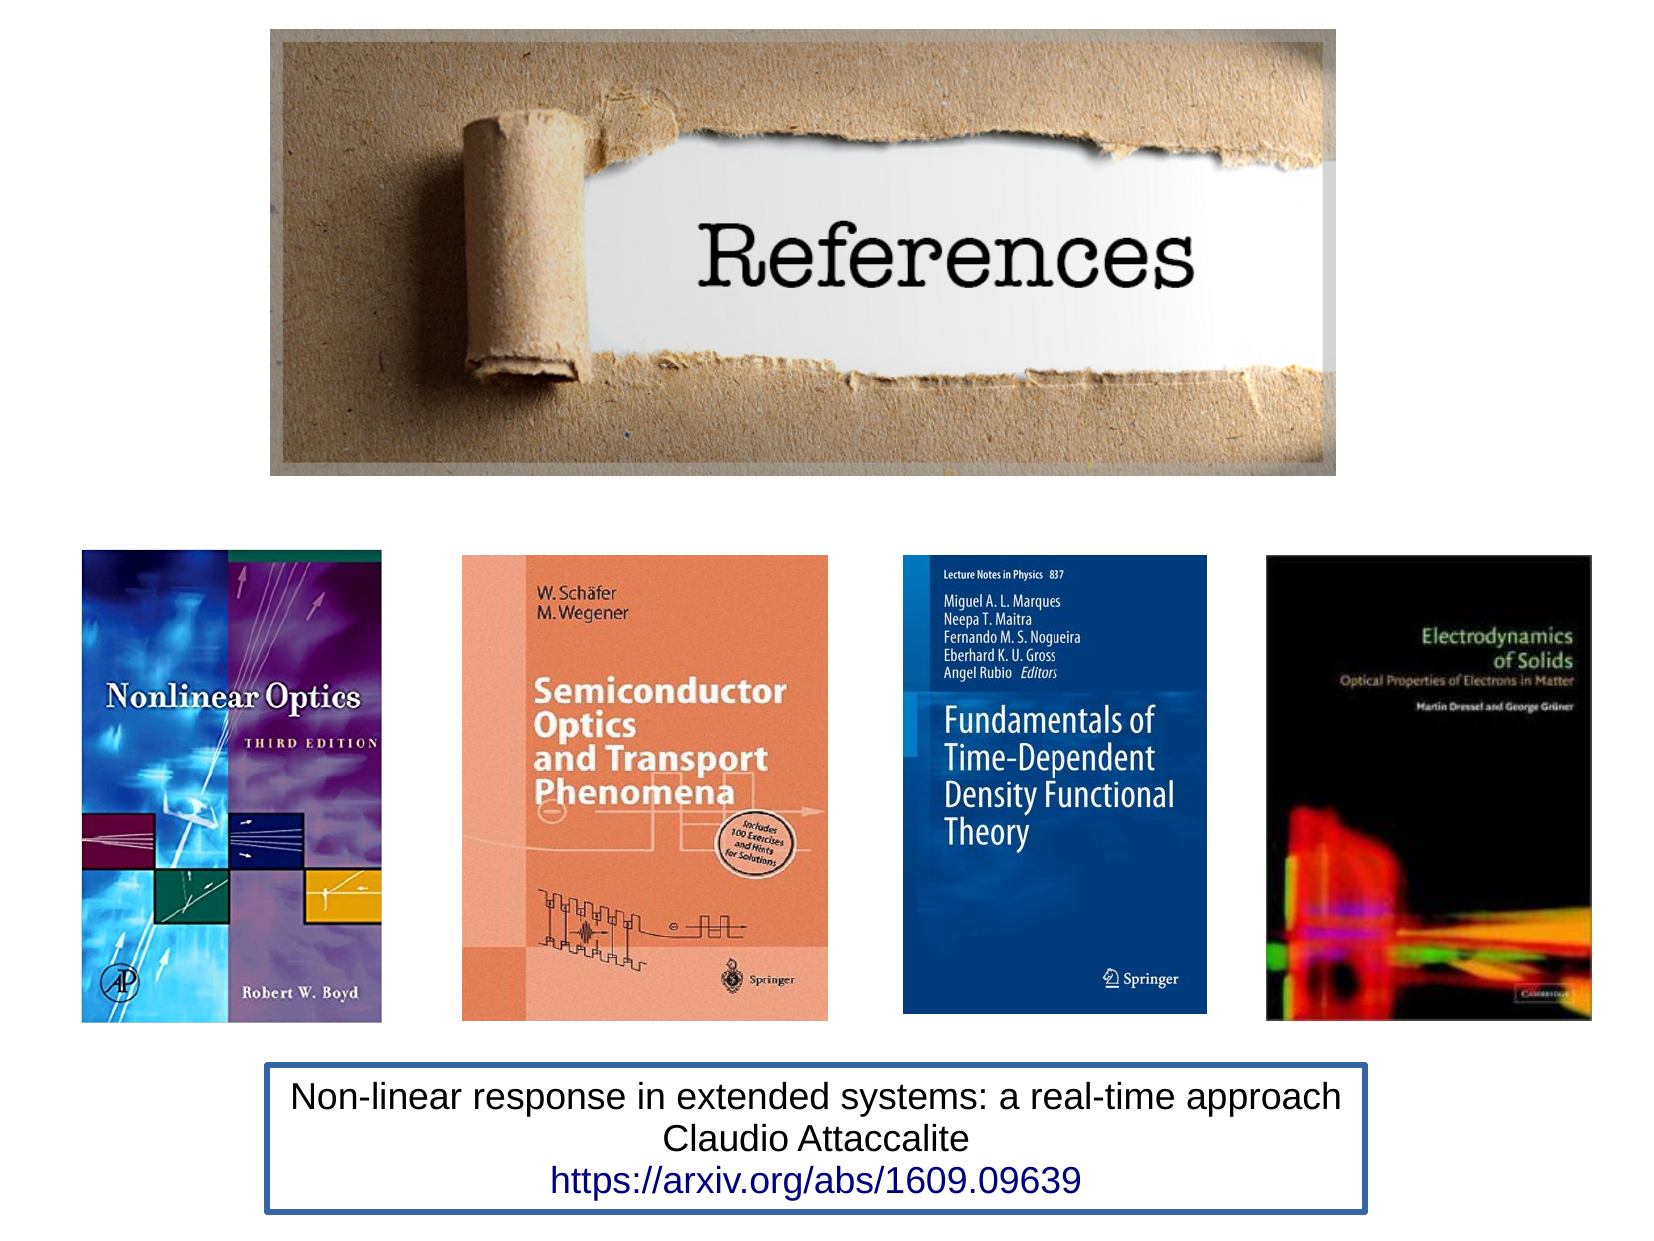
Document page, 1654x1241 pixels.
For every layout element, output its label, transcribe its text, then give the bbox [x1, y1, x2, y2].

picture [270, 29, 1336, 476]
text_box Non-linear response in extended systems: a real-time approach Claudio Attaccalite https://arxiv.org/abs/1609.09639 [267, 1065, 1366, 1212]
picture [1266, 555, 1592, 1021]
picture [81, 549, 382, 1023]
picture [462, 555, 828, 1021]
picture [903, 555, 1207, 1014]
